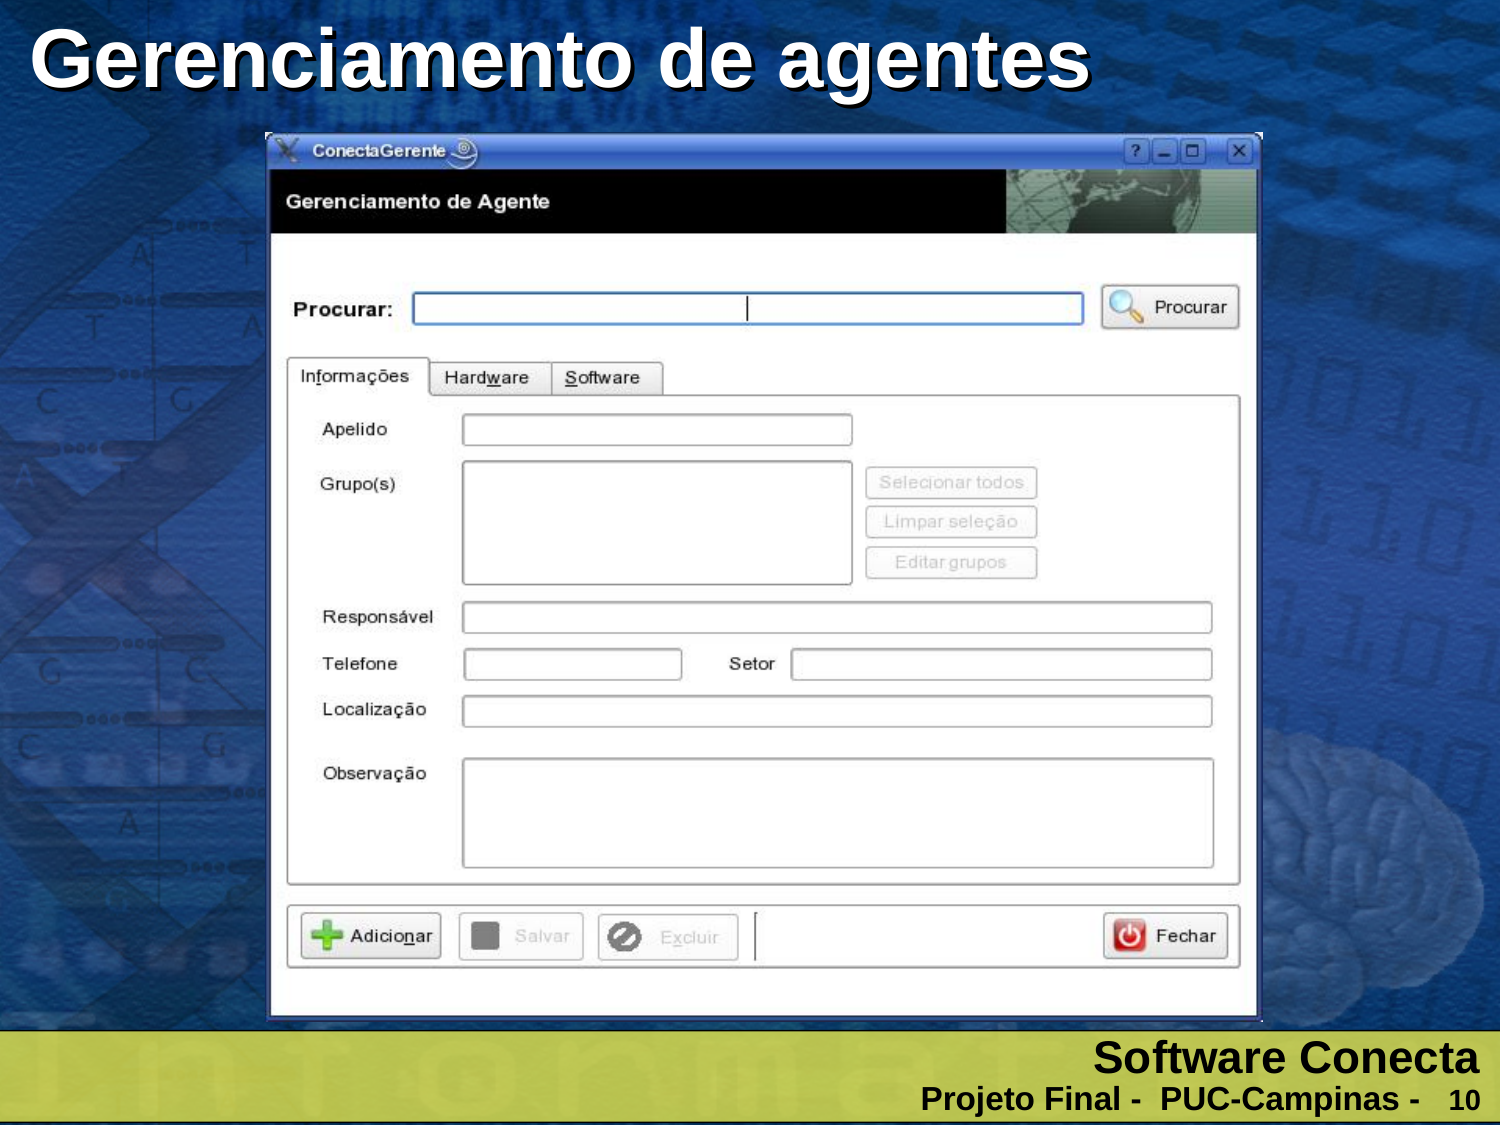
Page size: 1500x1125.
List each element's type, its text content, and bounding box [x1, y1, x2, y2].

title Gerenciamento de agentes [29, 15, 1441, 109]
picture [0, 0, 1500, 1029]
